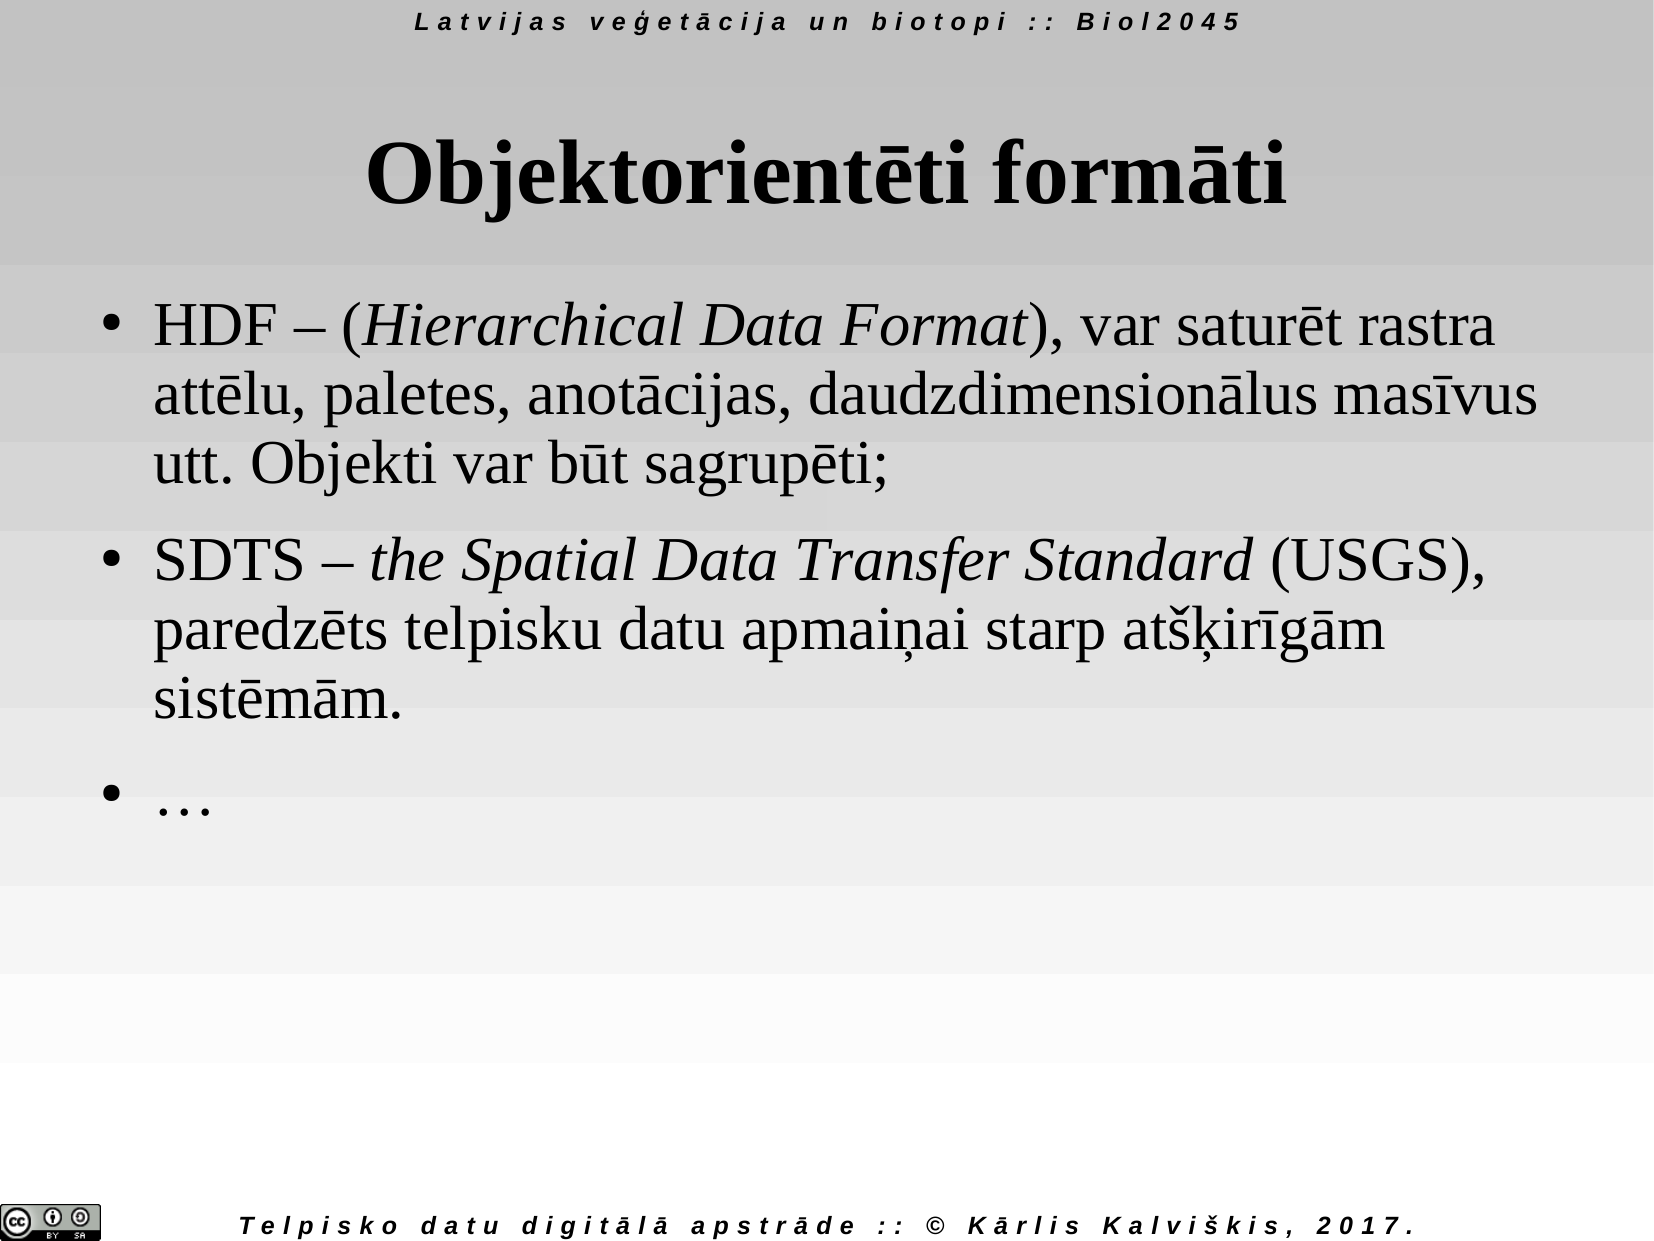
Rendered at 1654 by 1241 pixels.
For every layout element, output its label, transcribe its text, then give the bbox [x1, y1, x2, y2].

title Objektorientēti formāti [29, 49, 1625, 296]
picture [0, 0, 1654, 1241]
list HDF – (Hierarchical Data Format), var saturēt rastra attēlu, paletes, anotācijas, daudzdimensionālus masīvus utt. Objekti var būt sagrupēti; SDTS – the Spatial Data Transfer Standard (USGS), paredzēts telpisku datu apmaiņai starp atšķirīgām sistēmām. … [82, 289, 1571, 1098]
